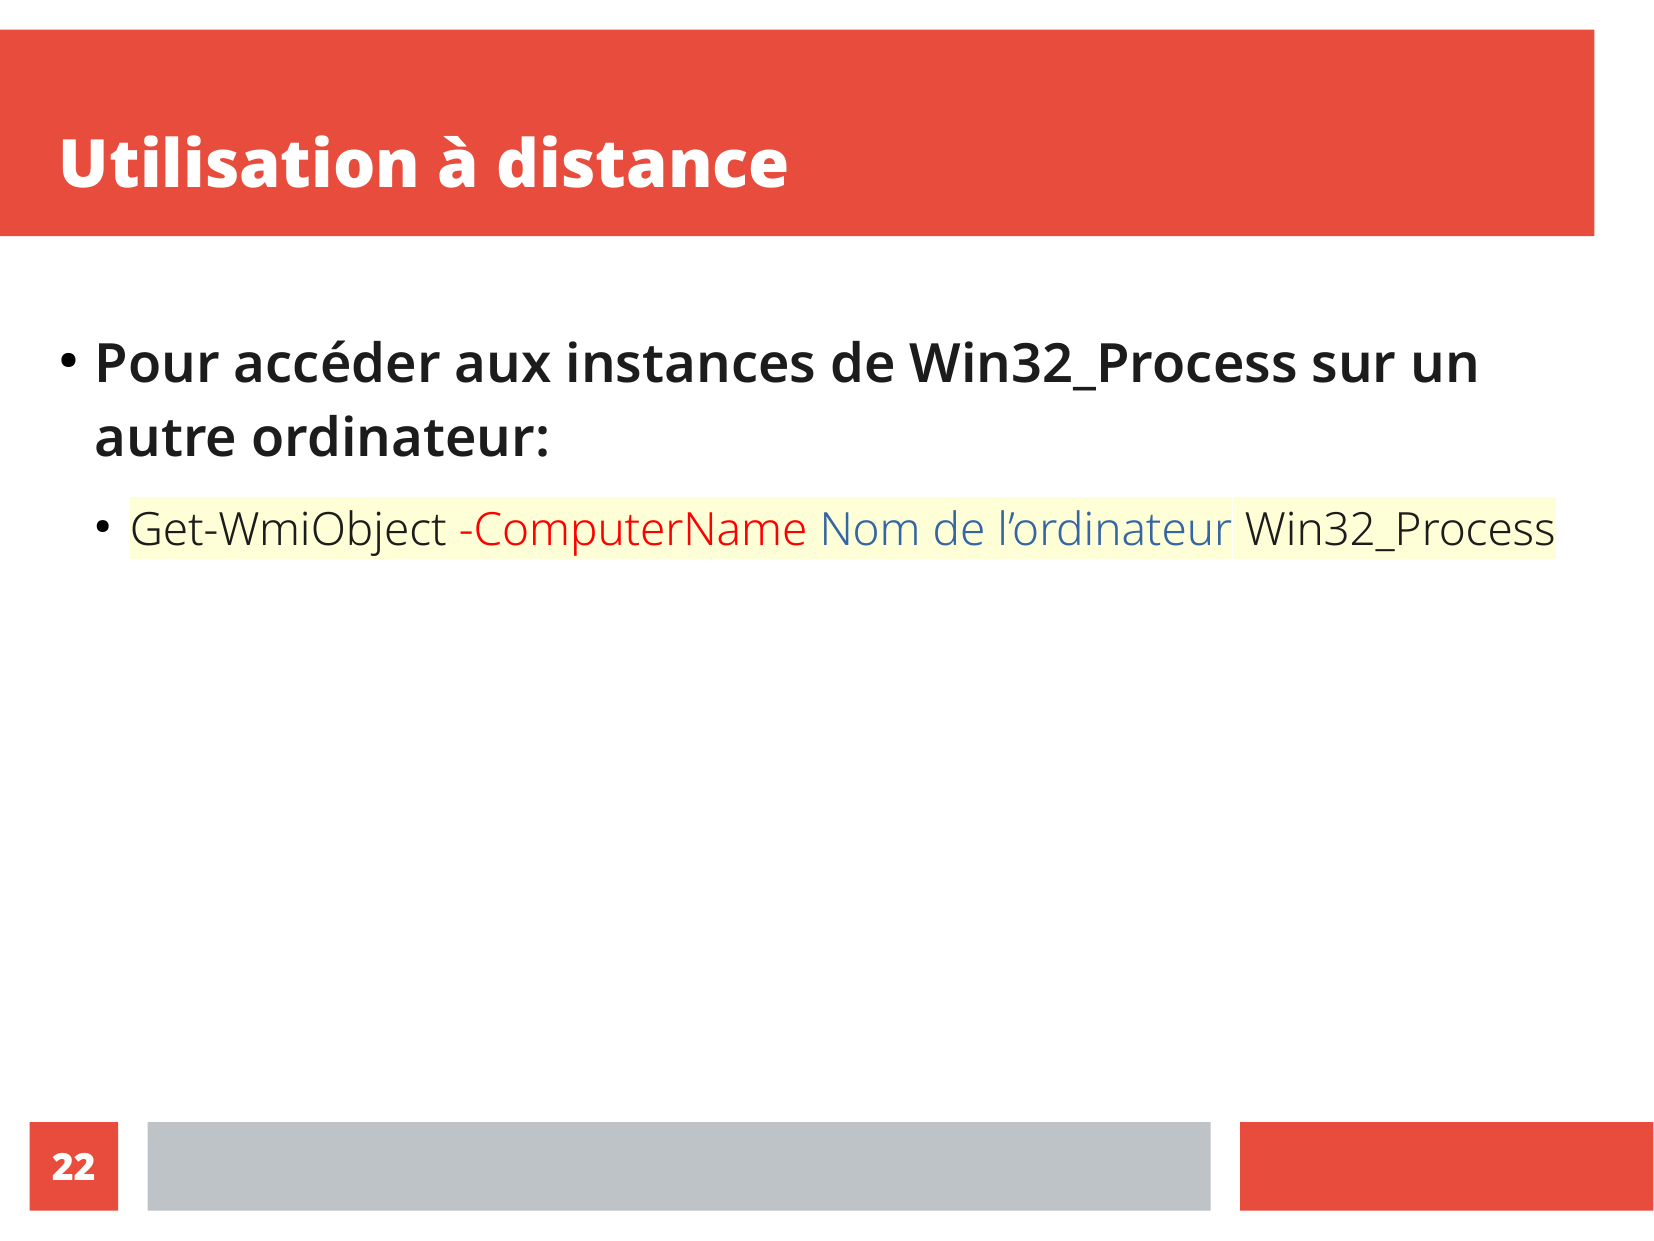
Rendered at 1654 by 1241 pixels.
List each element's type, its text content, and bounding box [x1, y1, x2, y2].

title Utilisation à distance [59, 59, 1595, 207]
list Pour accéder aux instances de Win32_Process sur un autre ordinateur: Get-WmiObject -ComputerName Nom de l’ordinateur Win32_Process [59, 324, 1565, 1093]
